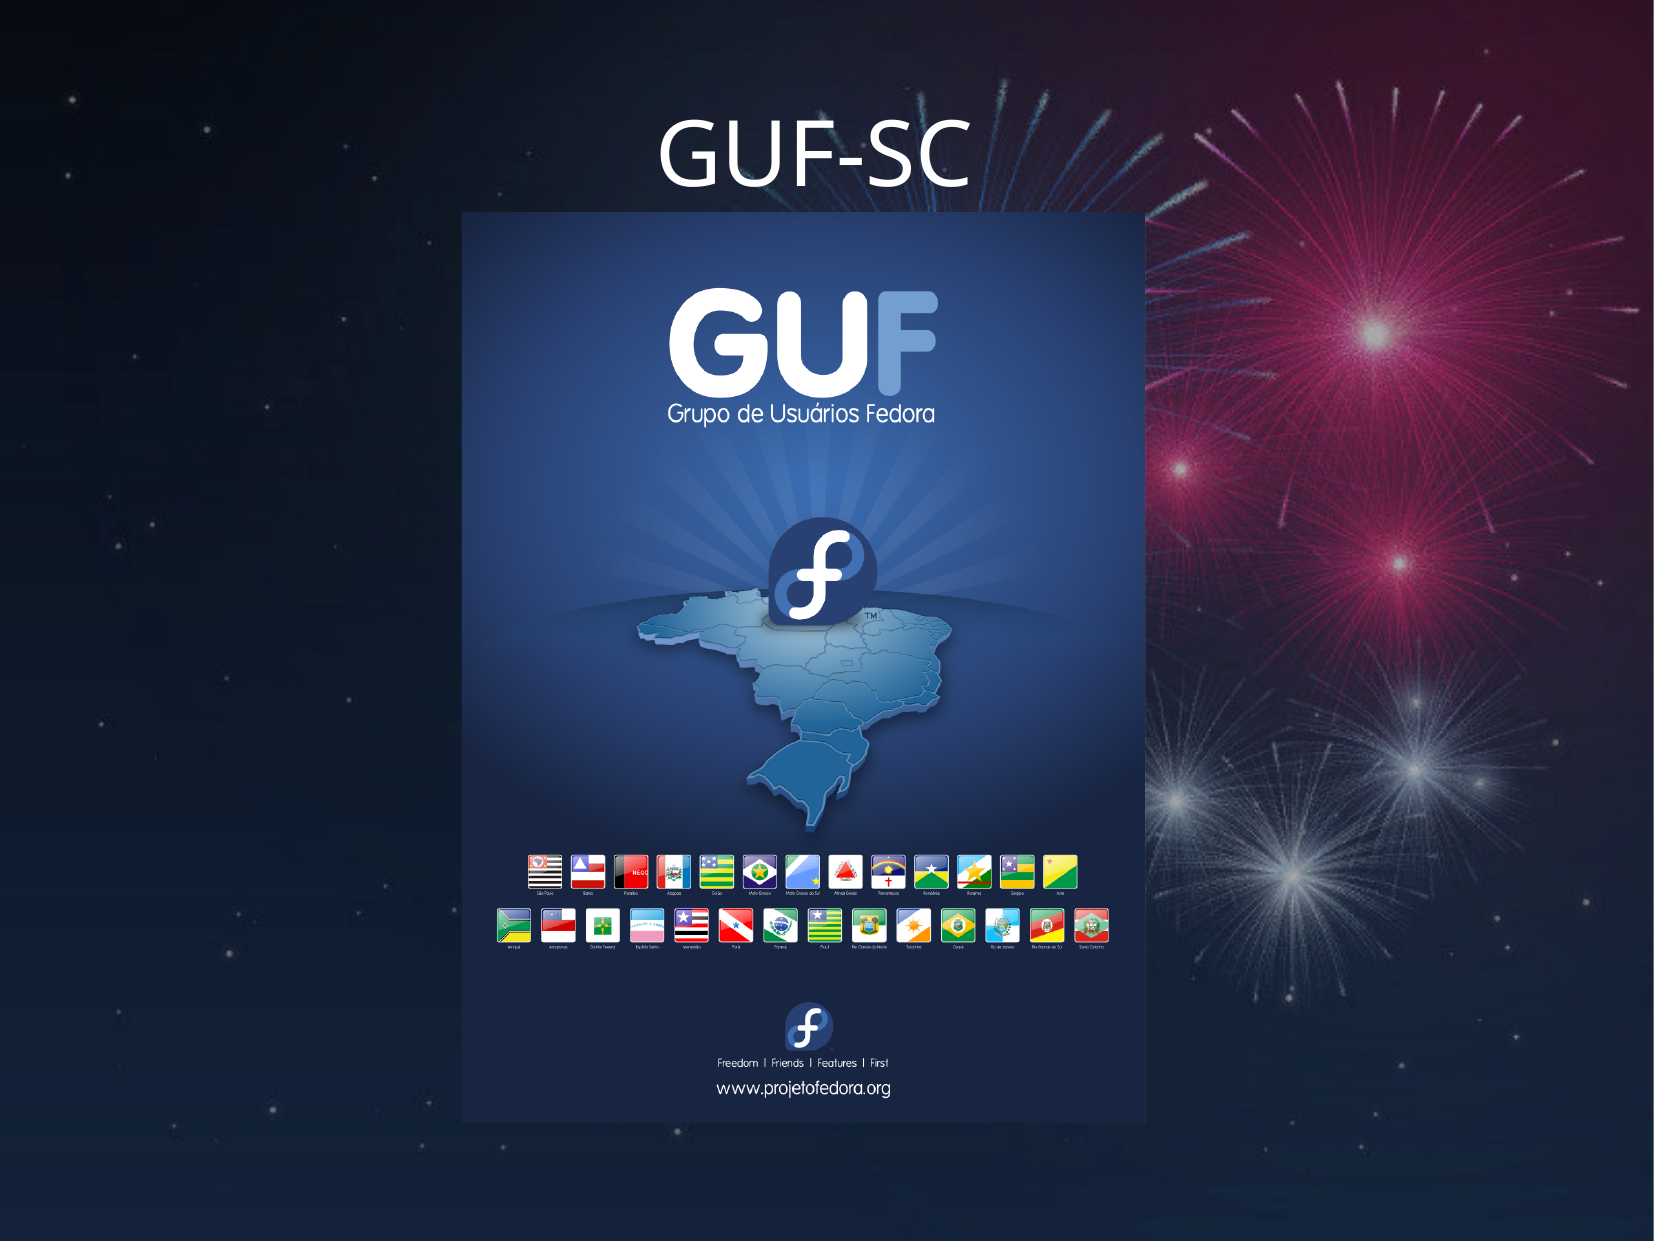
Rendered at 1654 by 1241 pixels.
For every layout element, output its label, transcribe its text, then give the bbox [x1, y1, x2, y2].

title GUF-SC [82, 49, 1571, 257]
picture [0, 0, 1654, 1241]
